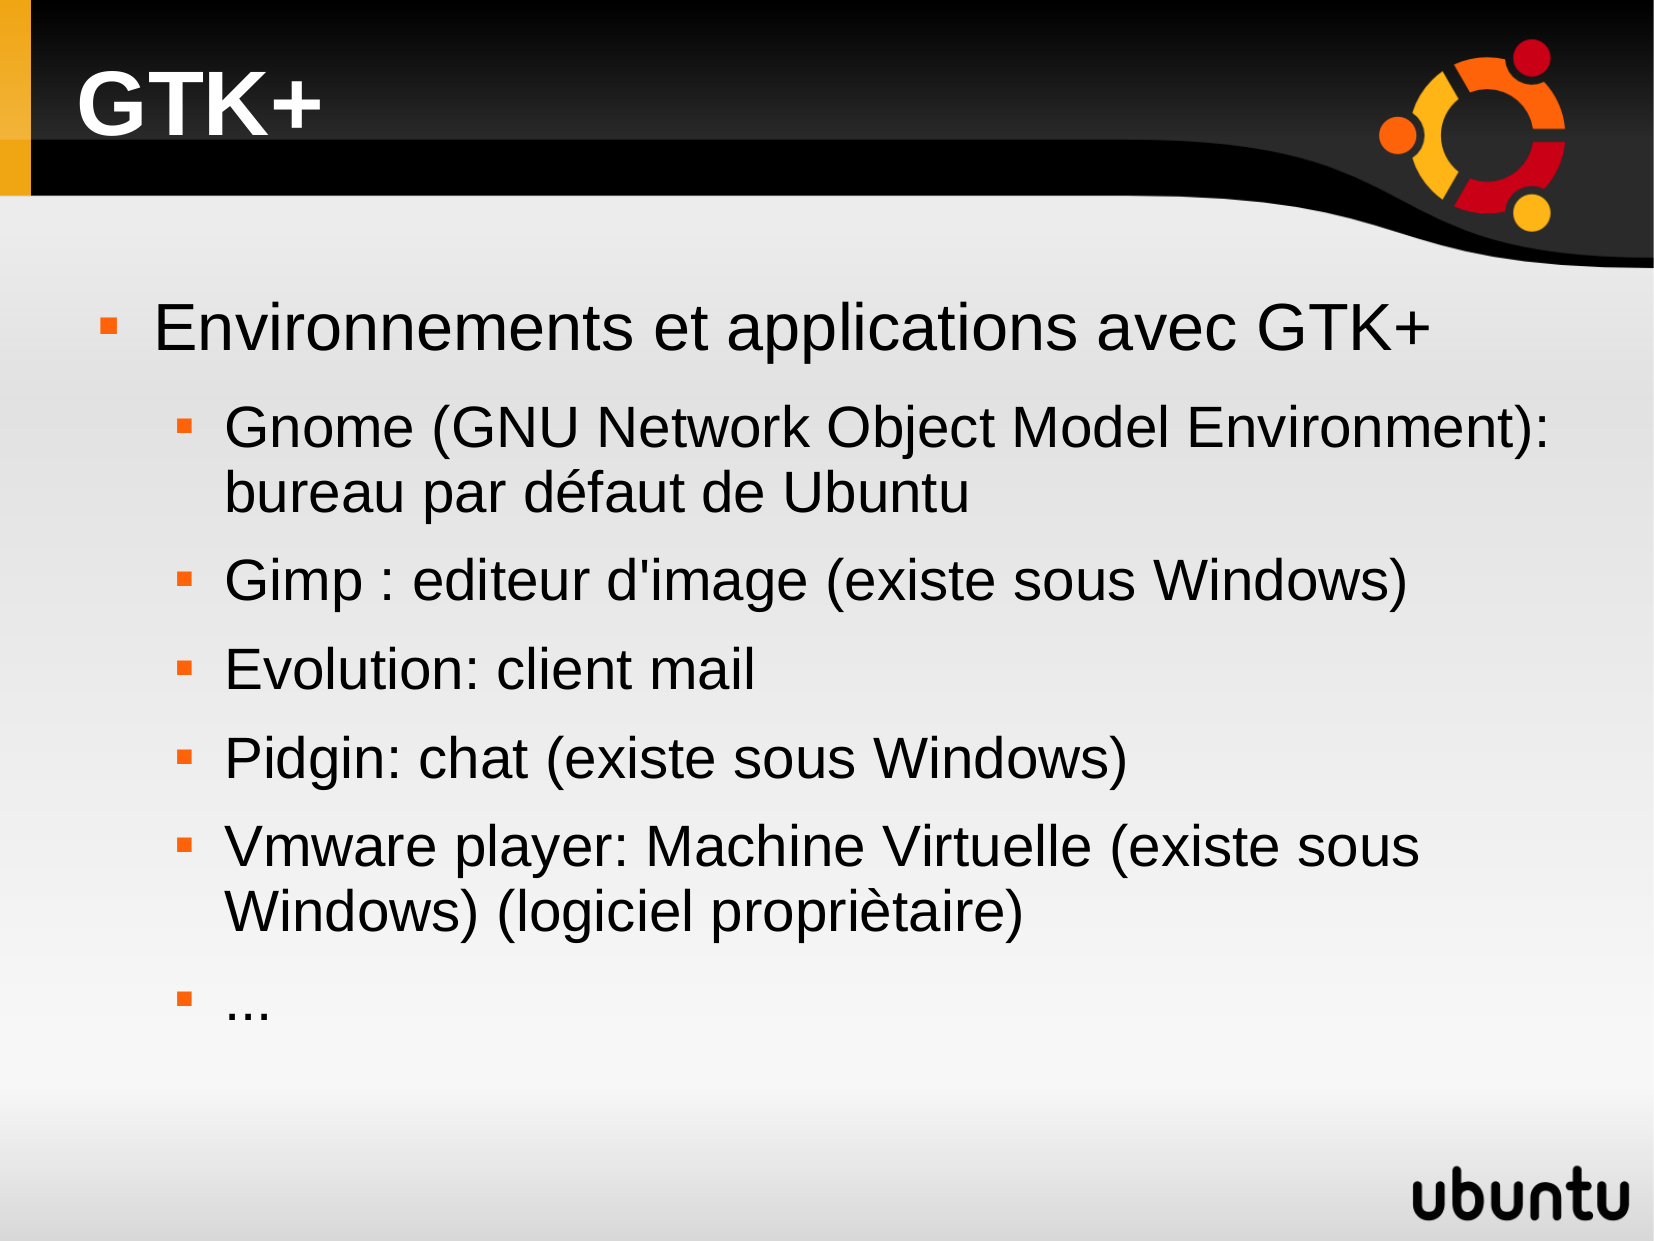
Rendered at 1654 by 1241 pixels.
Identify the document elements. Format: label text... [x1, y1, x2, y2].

title GTK+ [76, 7, 1565, 200]
picture [0, 0, 1654, 1241]
list Environnements et applications avec GTK+ Gnome (GNU Network Object Model Environment): bureau par défaut de Ubuntu Gimp : editeur d'image (existe sous Windows) Evolution: client mail Pidgin: chat (existe sous Windows) Vmware player: Machine Virtuelle (existe sous Windows) (logiciel propriètaire) ... [82, 290, 1571, 1094]
